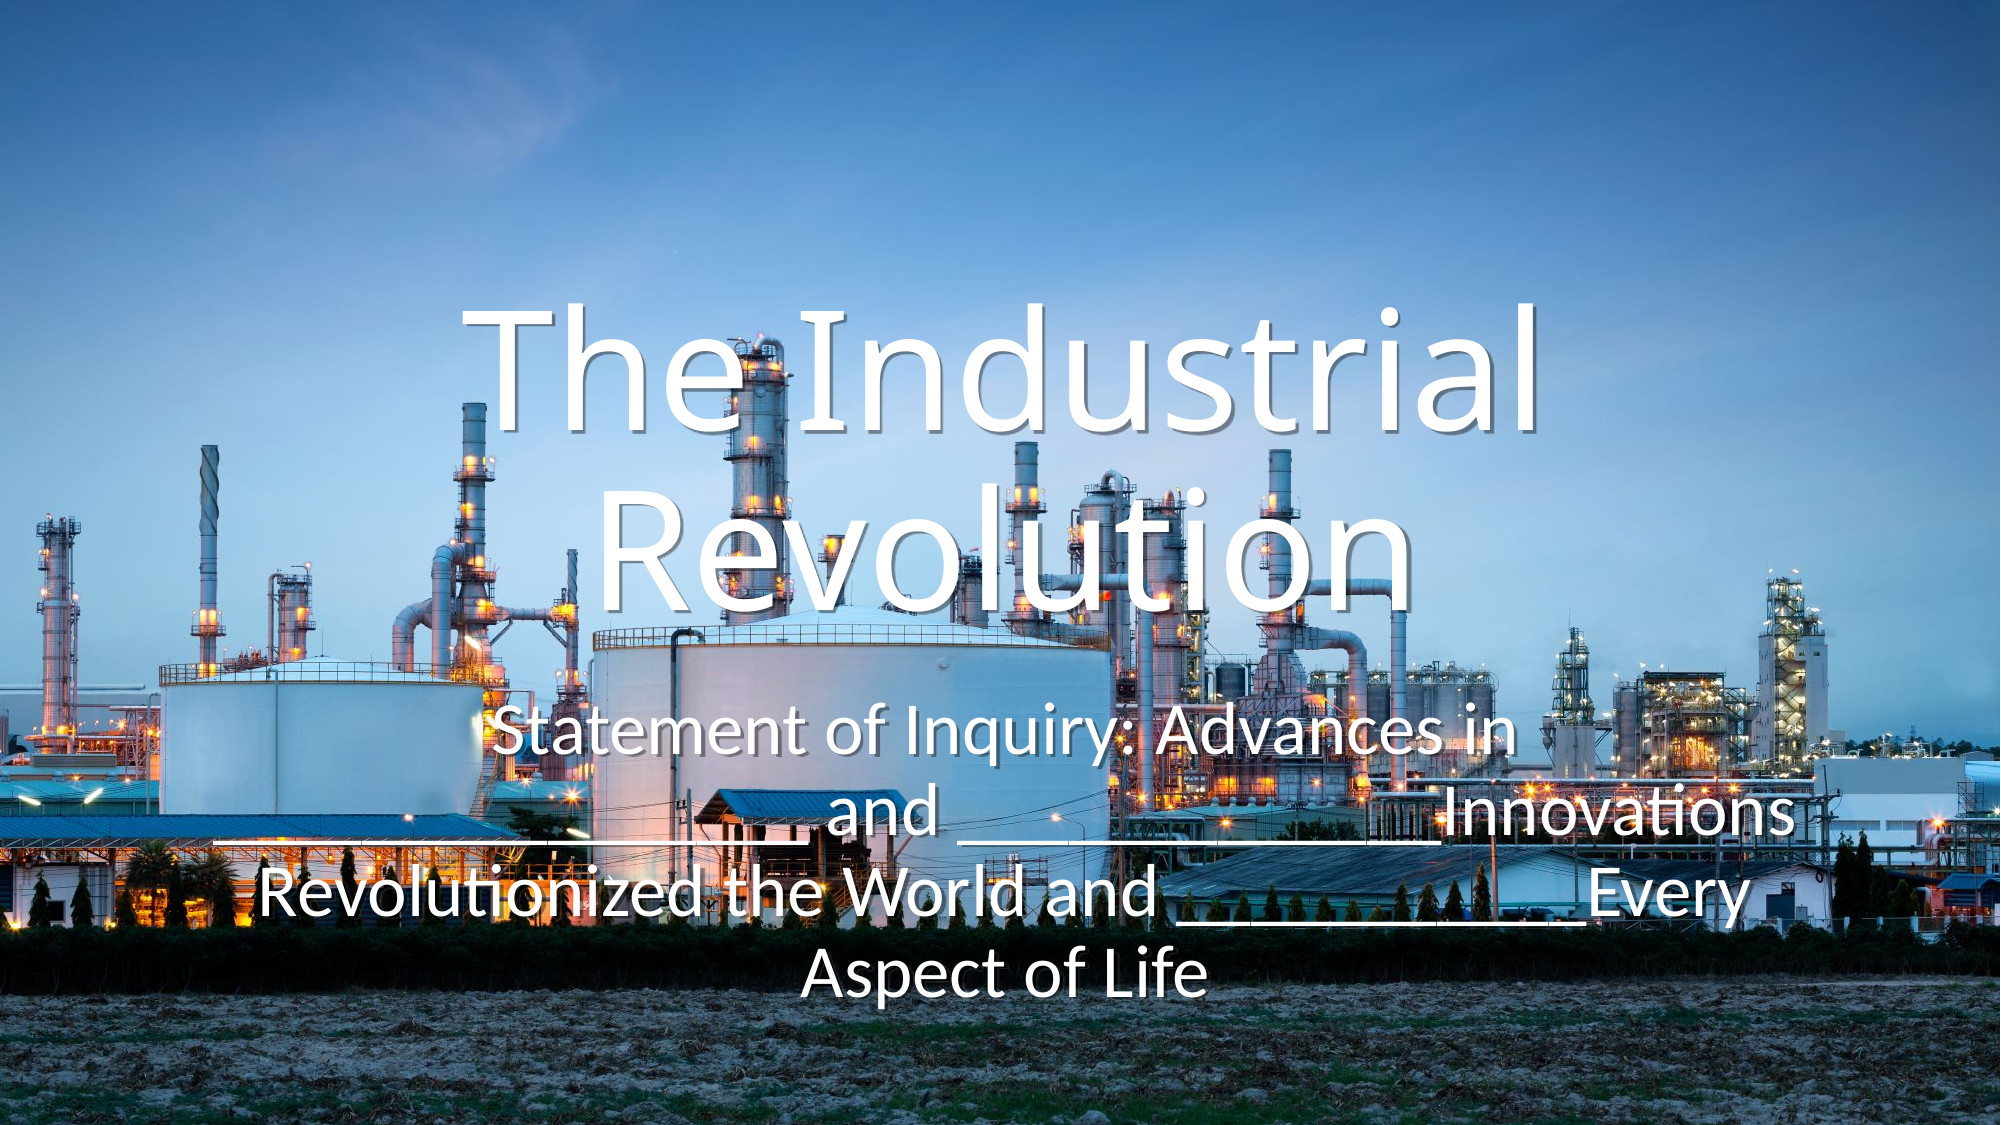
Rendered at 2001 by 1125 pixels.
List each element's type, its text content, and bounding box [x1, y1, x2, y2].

title The Industrial Revolution [180, 53, 1831, 655]
subtitle Statement of Inquiry: Advances in ________________ and _____________Innovations Revolutionized the World and ___________Every Aspect of Life [180, 682, 1831, 879]
picture [0, 0, 2000, 1125]
